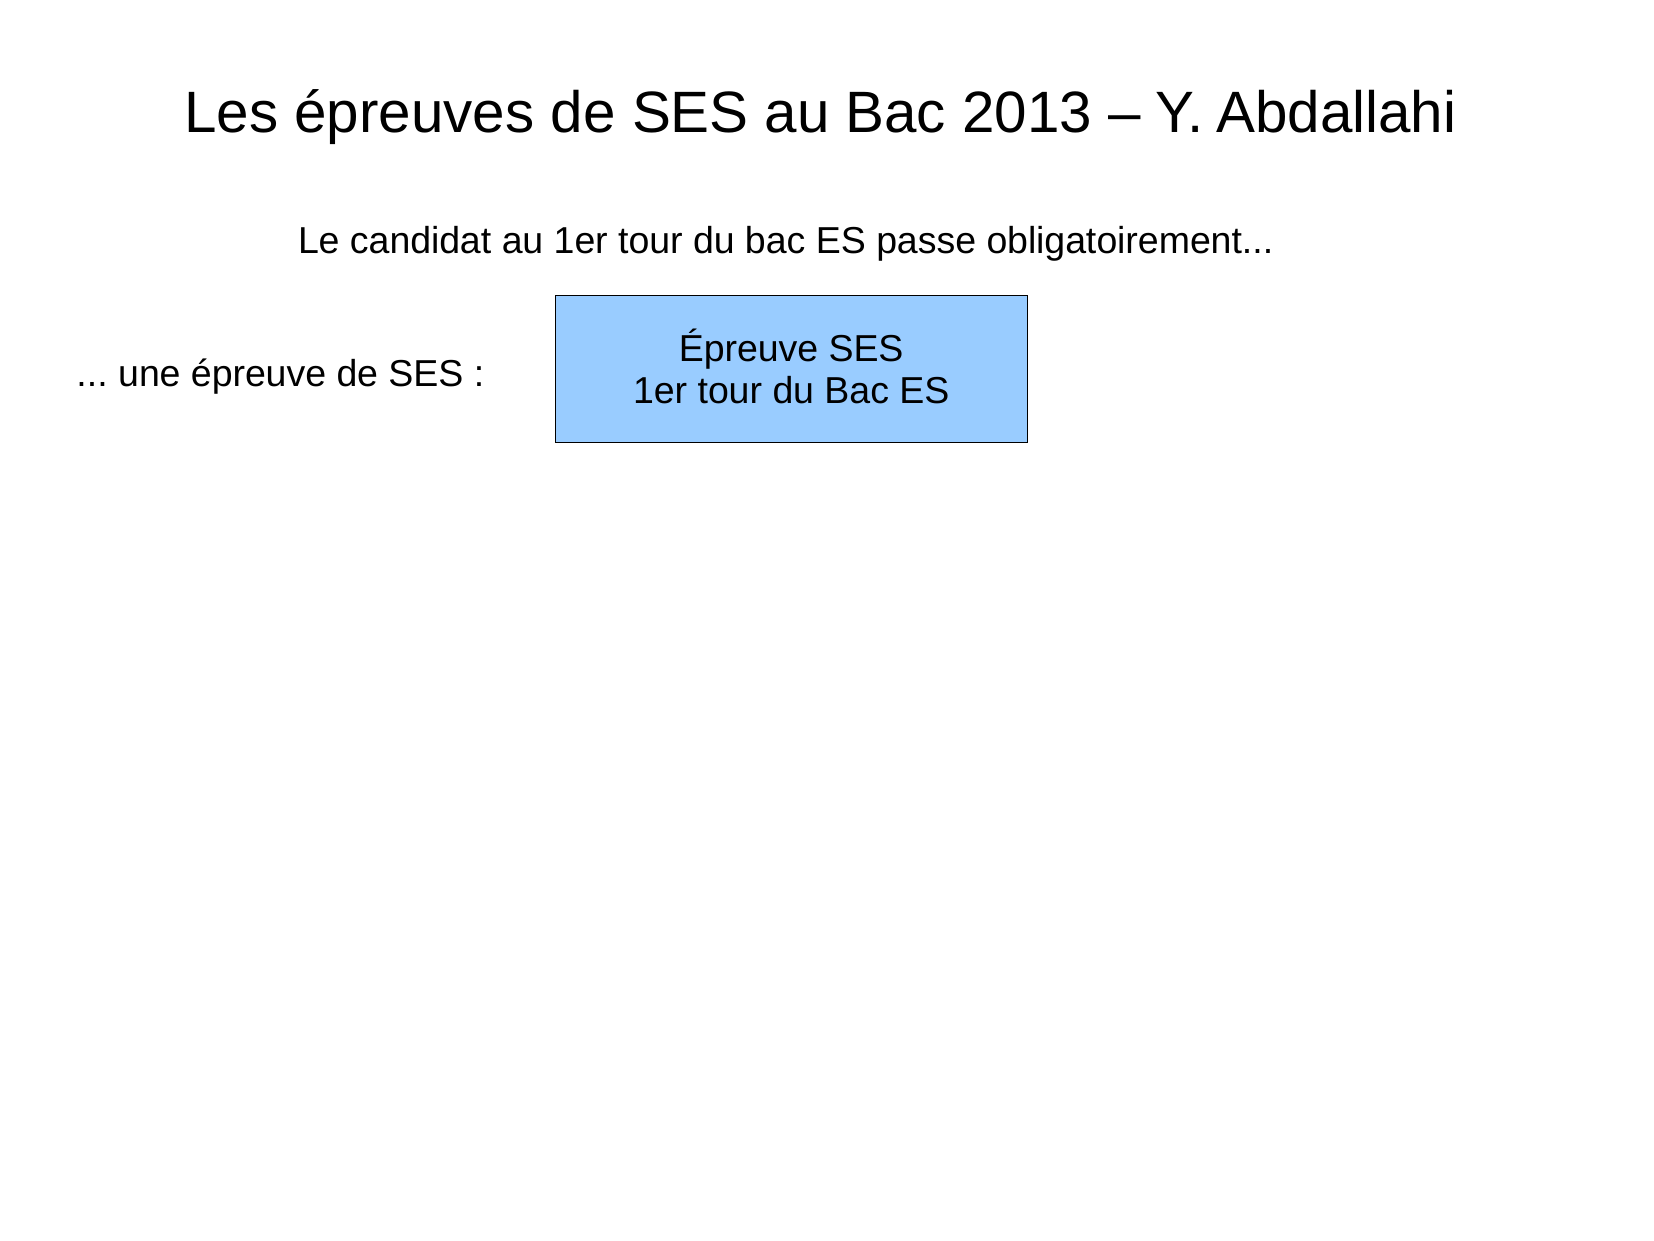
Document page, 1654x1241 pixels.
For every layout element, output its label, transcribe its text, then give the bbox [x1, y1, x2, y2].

text_box Épreuve SES 1er tour du Bac ES [555, 295, 1028, 443]
text_box Le candidat au 1er tour du bac ES passe obligatoirement... [283, 212, 1291, 270]
text_box ... une épreuve de SES : [59, 345, 502, 403]
title Les épreuves de SES au Bac 2013 – Y. Abdallahi [76, 53, 1566, 172]
